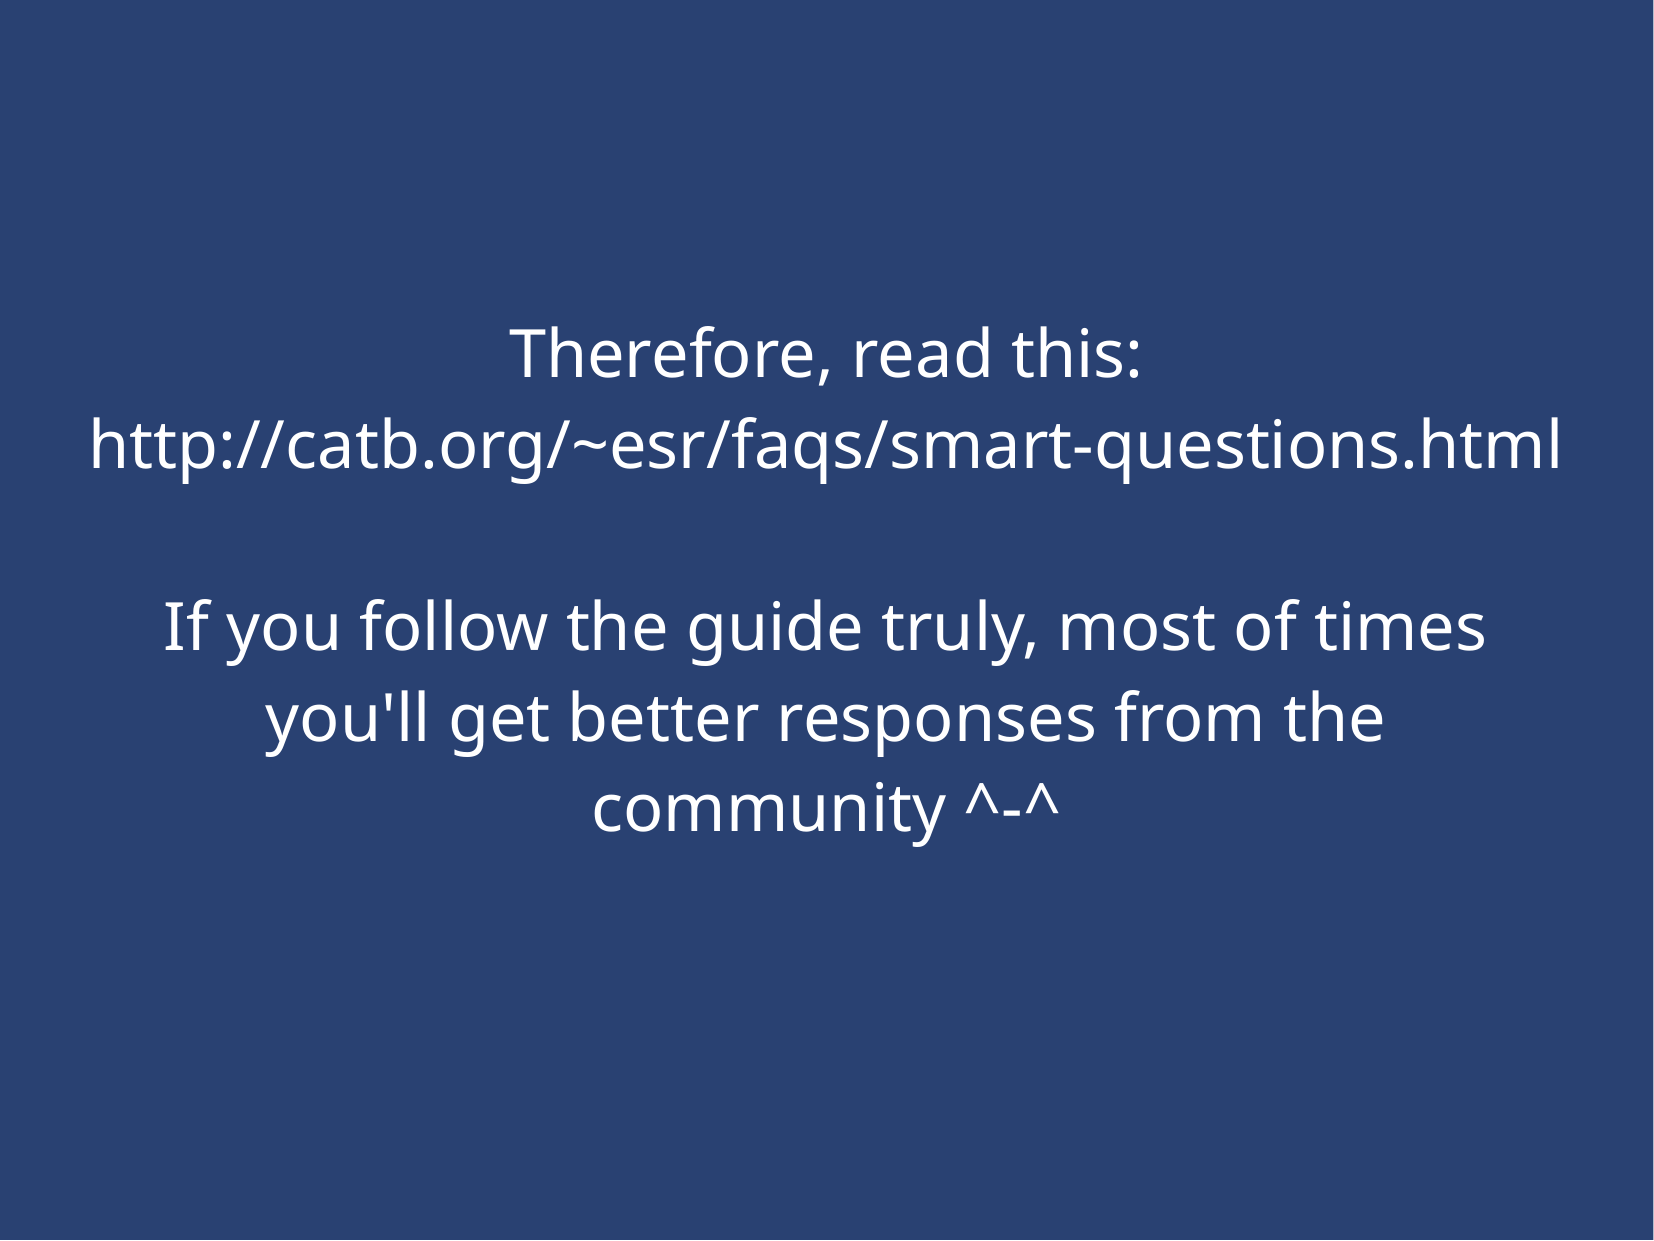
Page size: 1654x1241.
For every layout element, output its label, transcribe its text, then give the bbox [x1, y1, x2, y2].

subtitle Therefore, read this: http://catb.org/~esr/faqs/smart-questions.html If you follow the guide truly, most of times you'll get better responses from the community ^-^ [82, 56, 1571, 1102]
